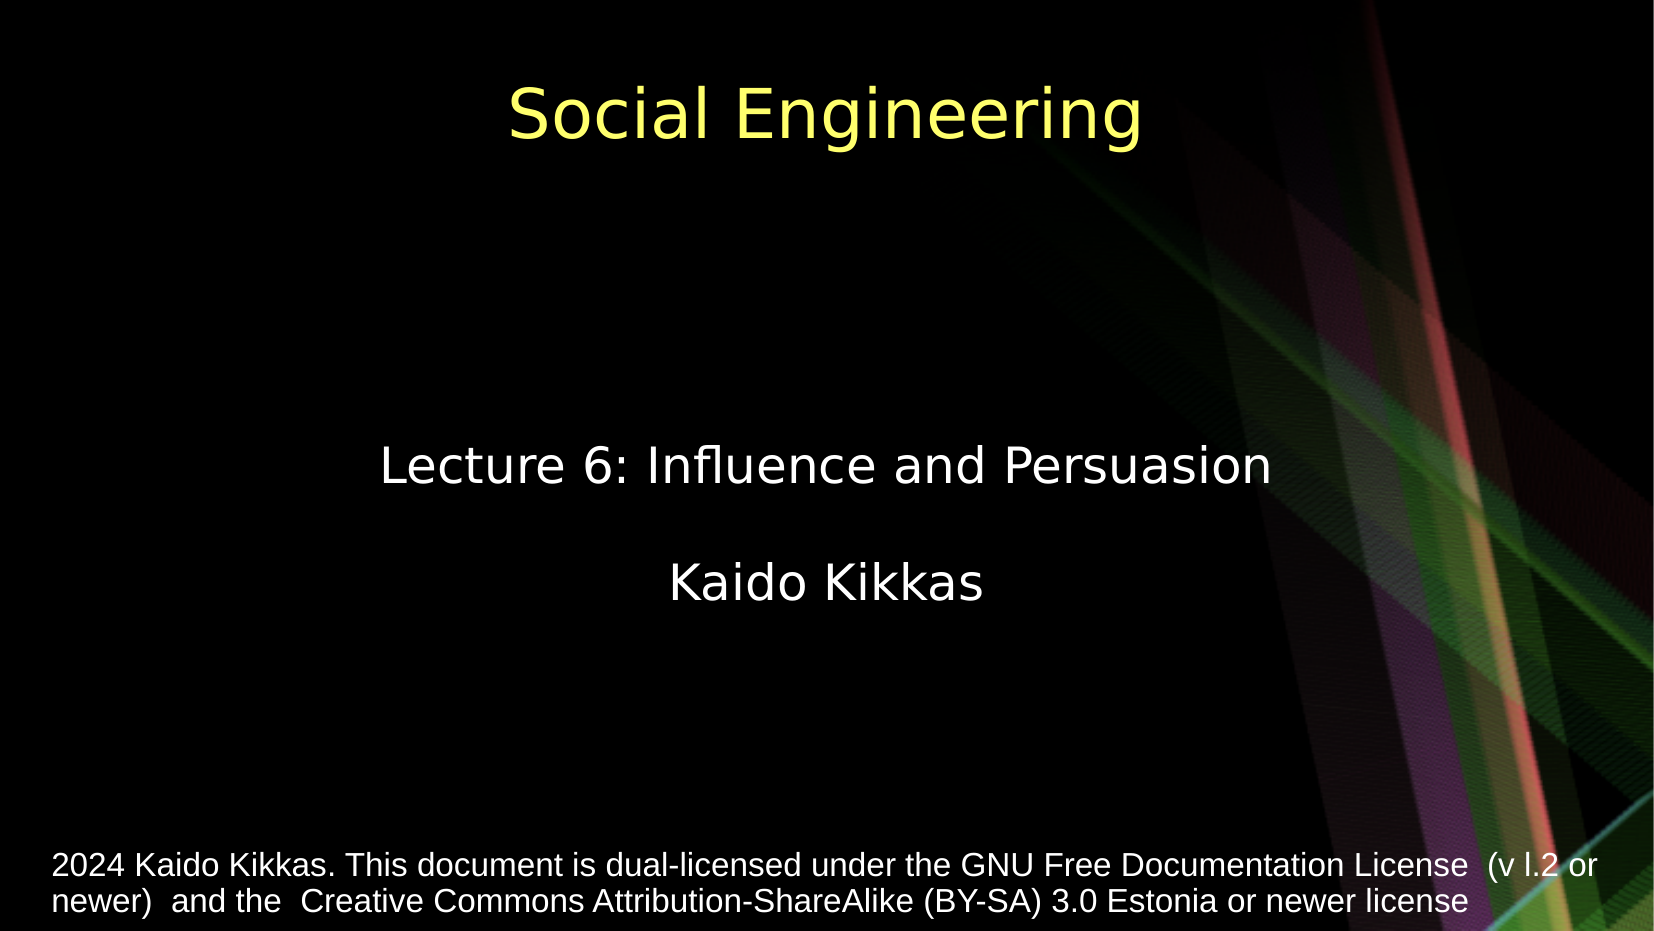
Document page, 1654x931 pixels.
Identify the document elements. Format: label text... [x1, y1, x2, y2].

picture [0, 0, 1654, 931]
title Social Engineering [82, 37, 1571, 193]
text_box 2024 Kaido Kikkas. This document is dual-licensed under the GNU Free Documentation License (v l.2 or newer) and the Creative Commons Attribution-ShareAlike (BY-SA) 3.0 Estonia or newer license [36, 838, 1654, 928]
subtitle Lecture 6: Influence and Persuasion Kaido Kikkas [82, 217, 1571, 832]
